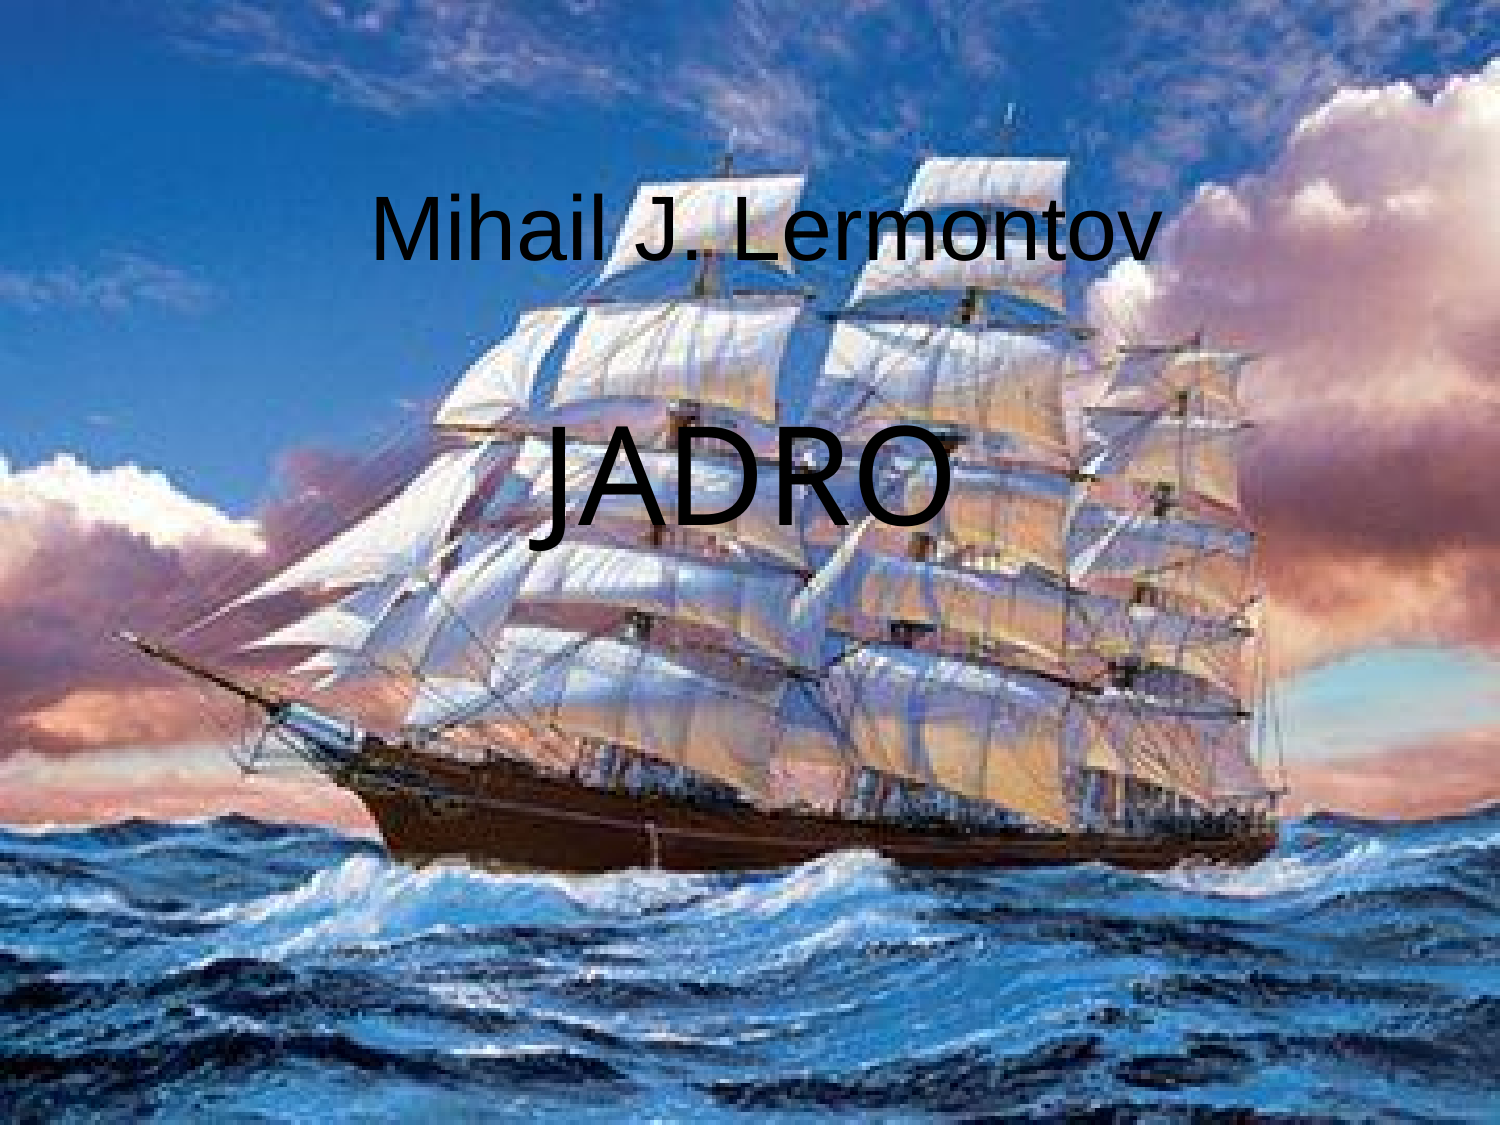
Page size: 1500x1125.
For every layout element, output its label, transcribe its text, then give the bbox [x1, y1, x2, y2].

picture [0, 0, 1500, 1125]
title JADRO [112, 349, 1388, 591]
subtitle Mihail J. Lermontov [242, 160, 1293, 449]
